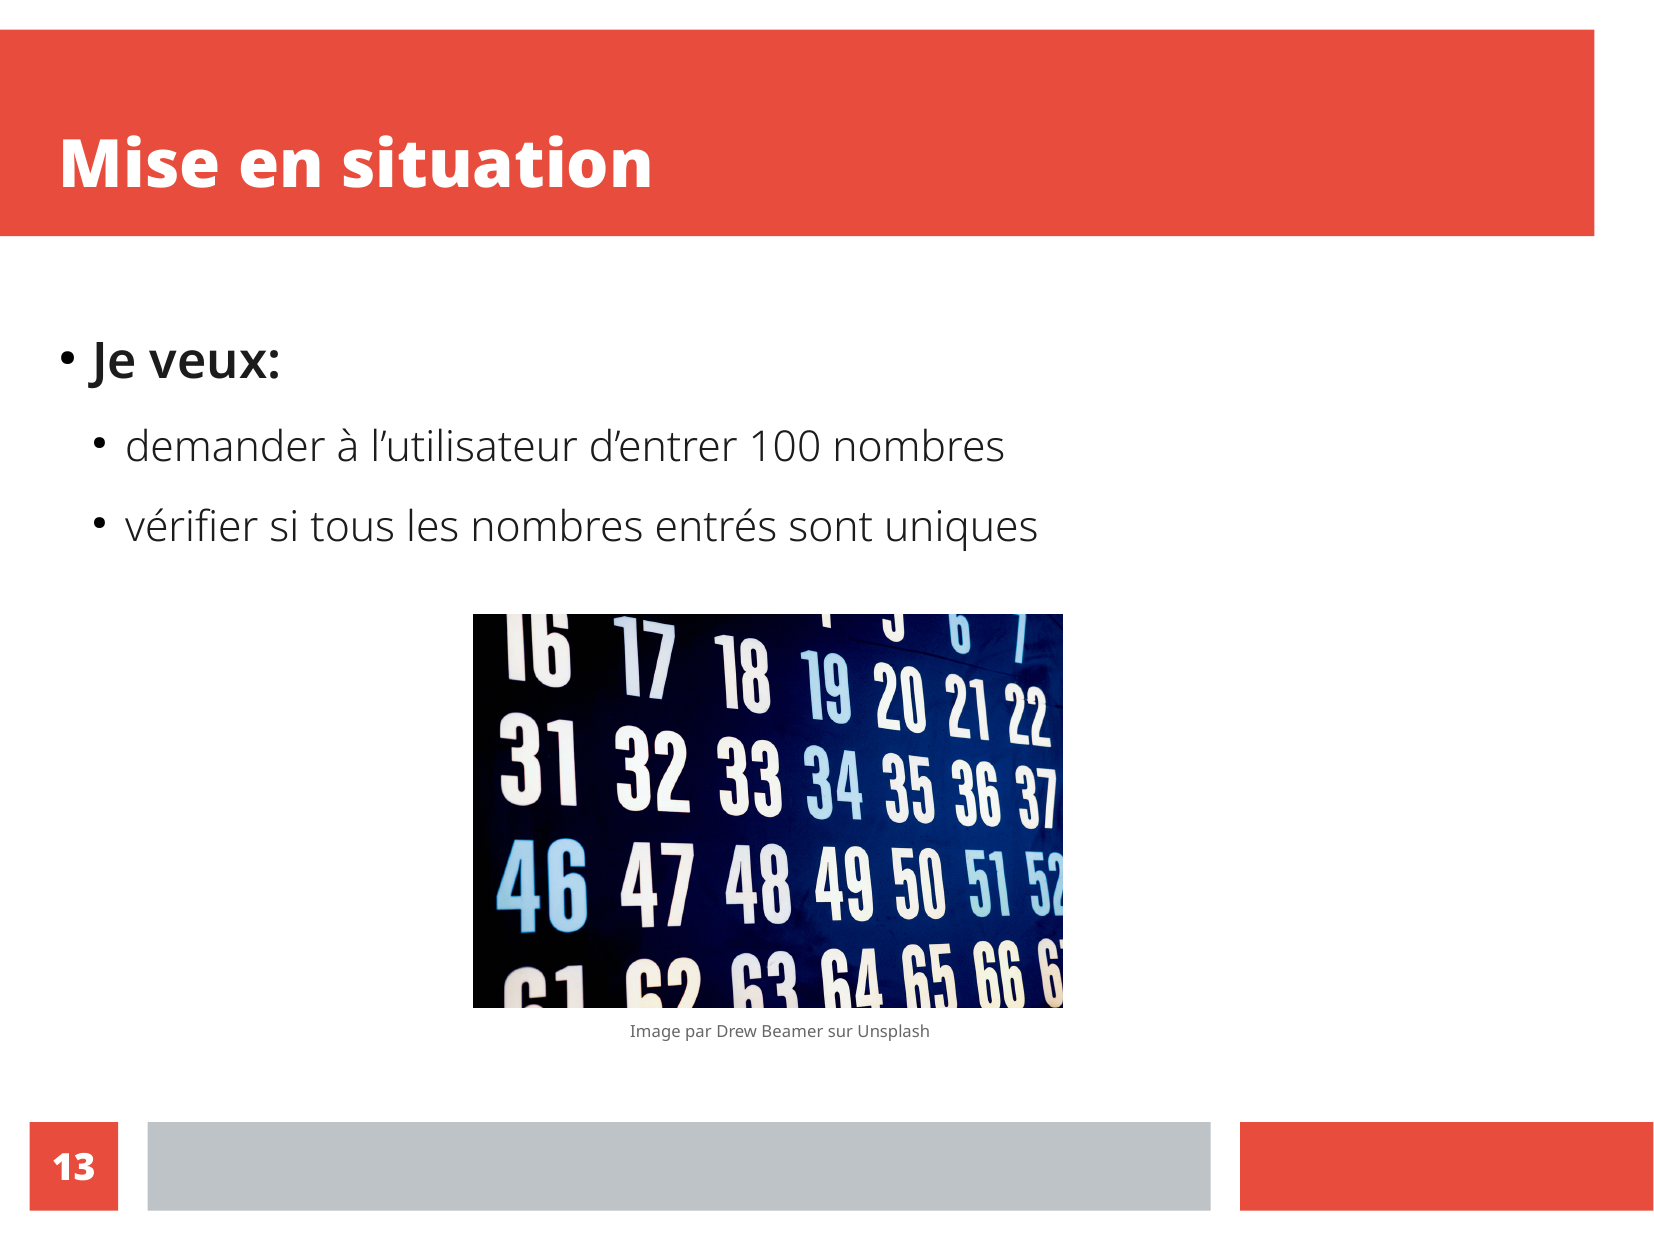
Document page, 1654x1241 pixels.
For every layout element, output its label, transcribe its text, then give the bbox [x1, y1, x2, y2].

picture [473, 614, 1063, 1008]
list Je veux: demander à l’utilisateur d’entrer 100 nombres vérifier si tous les nombres entrés sont uniques [59, 324, 1565, 556]
text_box Image par Drew Beamer sur Unsplash [578, 1012, 982, 1052]
title Mise en situation [59, 59, 1595, 207]
